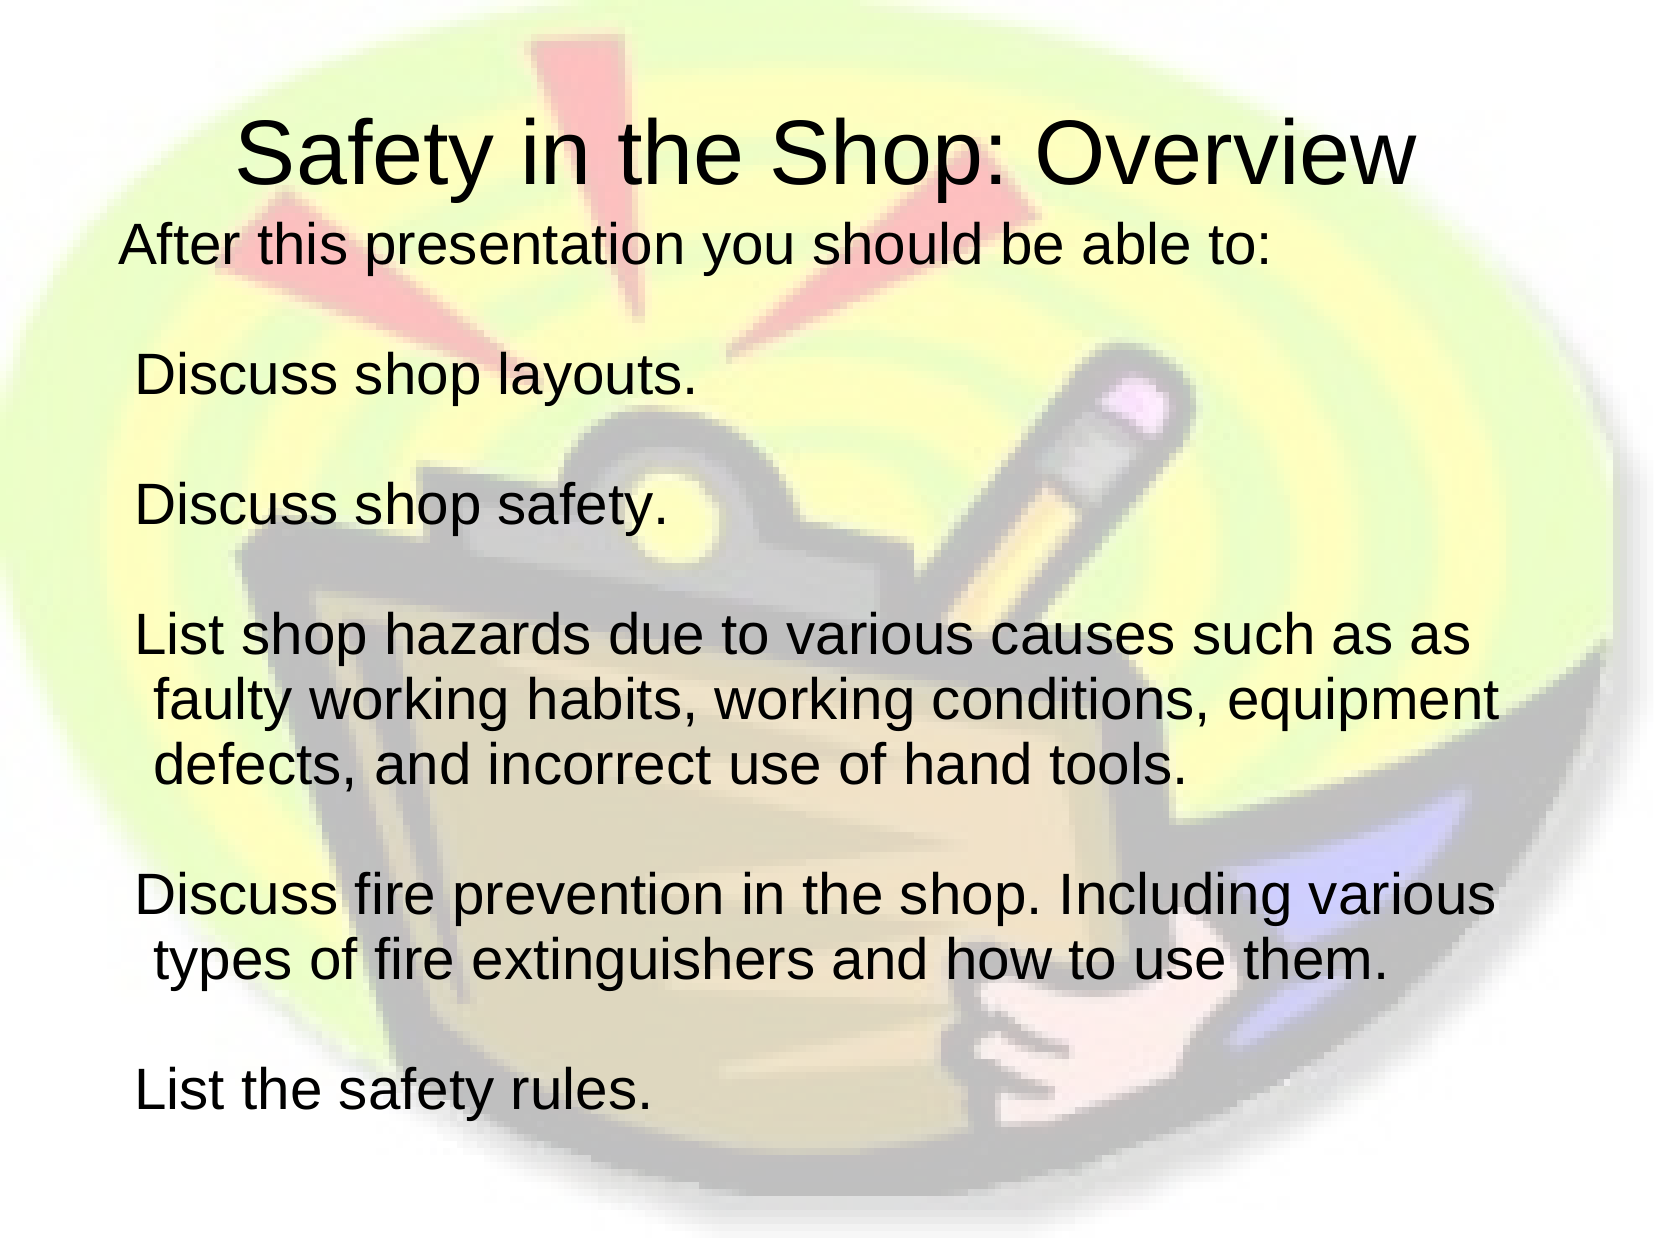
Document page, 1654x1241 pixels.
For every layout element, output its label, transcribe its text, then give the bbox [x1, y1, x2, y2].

picture [0, 0, 1654, 1238]
title Safety in the Shop: Overview [82, 49, 1571, 211]
subtitle After this presentation you should be able to: Discuss shop layouts. Discuss shop safety. List shop hazards due to various causes such as as faulty working habits, working conditions, equipment defects, and incorrect use of hand tools. Discuss fire prevention in the shop. Including various types of fire extinguishers and how to use them. List the safety rules. [82, 211, 1571, 1188]
